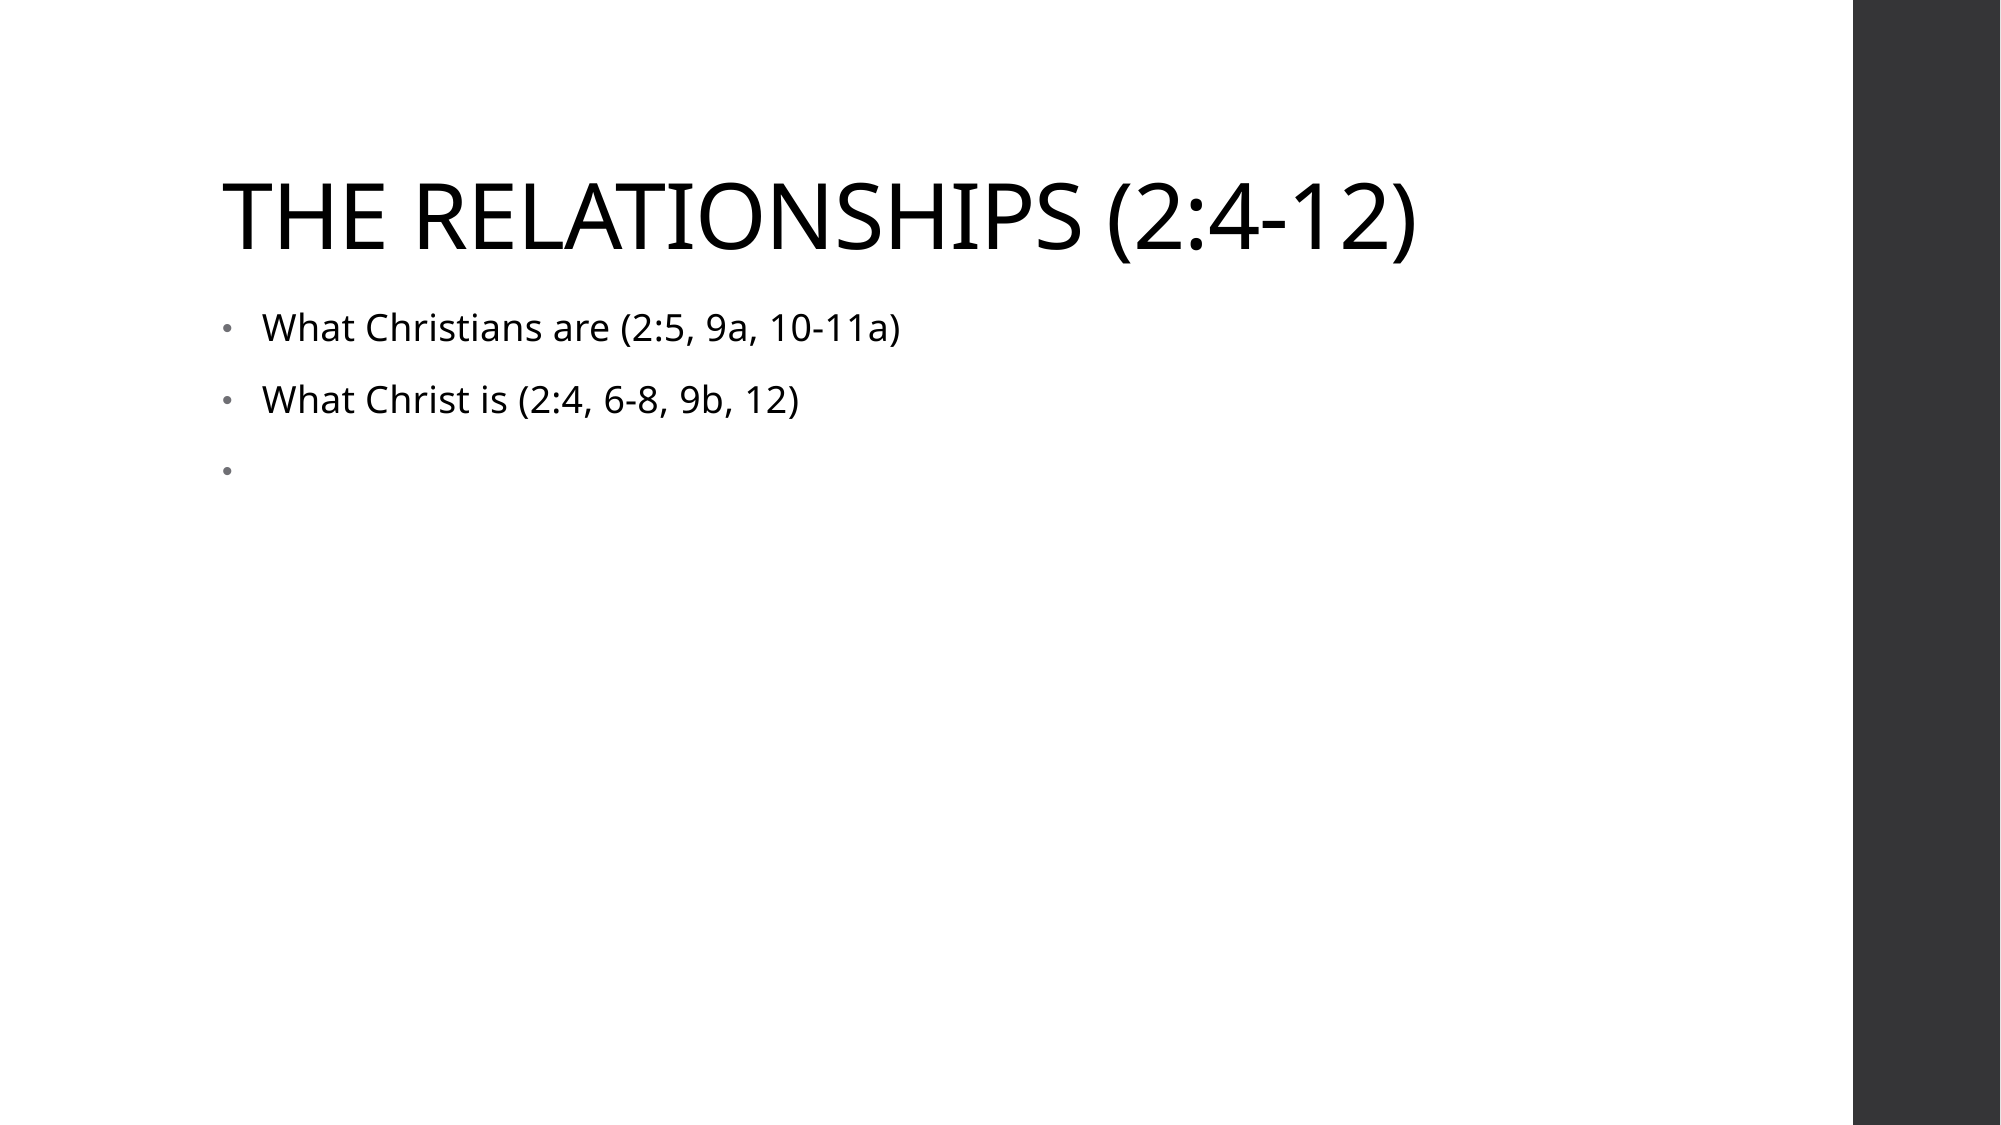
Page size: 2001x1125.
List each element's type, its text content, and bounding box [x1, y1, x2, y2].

list What Christians are (2:5, 9a, 10-11a) What Christ is (2:4, 6-8, 9b, 12) [206, 299, 1617, 1014]
title THE RELATIONSHIPS (2:4-12) [206, 60, 1797, 278]
